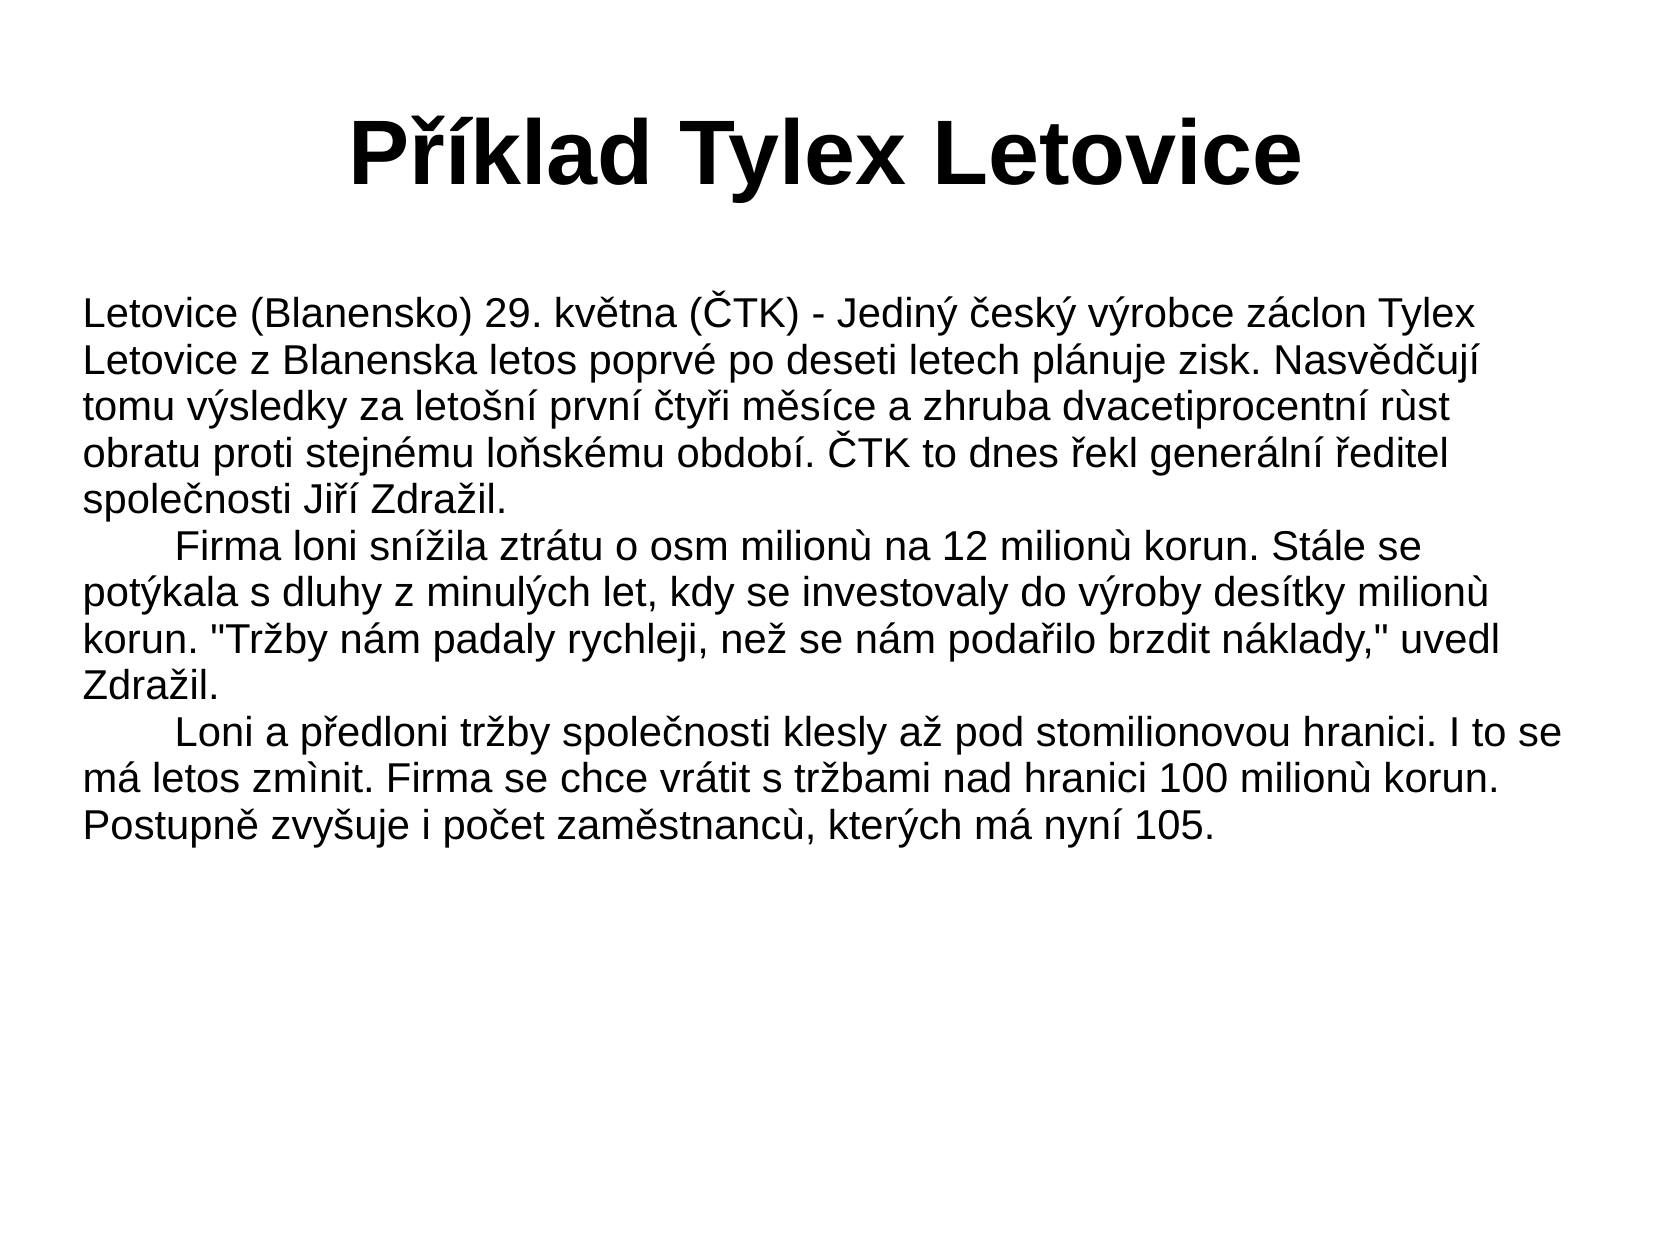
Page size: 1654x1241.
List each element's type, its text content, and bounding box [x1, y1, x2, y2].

list Letovice (Blanensko) 29. května (ČTK) - Jediný český výrobce záclon Tylex Letovice z Blanenska letos poprvé po deseti letech plánuje zisk. Nasvědčují tomu výsledky za letošní první čtyři měsíce a zhruba dvacetiprocentní rùst obratu proti stejnému loňskému období. ČTK to dnes řekl generální ředitel společnosti Jiří Zdražil. Firma loni snížila ztrátu o osm milionù na 12 milionù korun. Stále se potýkala s dluhy z minulých let, kdy se investovaly do výroby desítky milionù korun. "Tržby nám padaly rychleji, než se nám podařilo brzdit náklady," uvedl Zdražil. Loni a předloni tržby společnosti klesly až pod stomilionovou hranici. I to se má letos zmìnit. Firma se chce vrátit s tržbami nad hranici 100 milionù korun. Postupně zvyšuje i počet zaměstnancù, kterých má nyní 105. [82, 290, 1571, 1109]
title Příklad Tylex Letovice [82, 49, 1571, 257]
